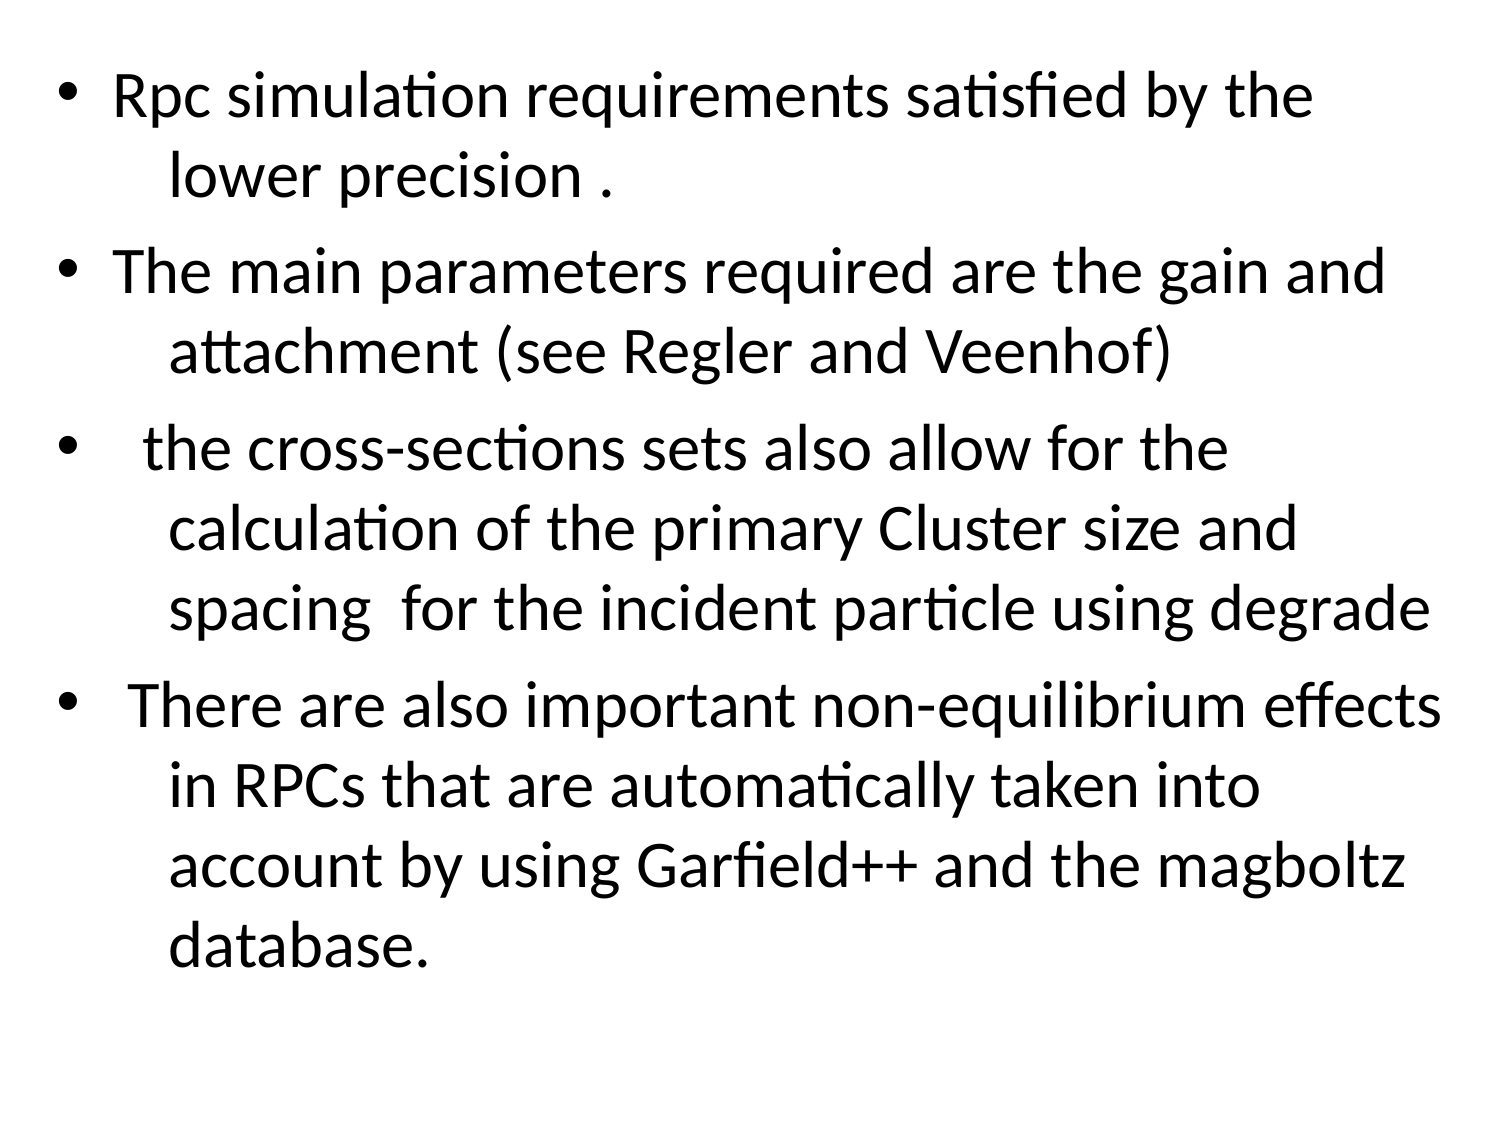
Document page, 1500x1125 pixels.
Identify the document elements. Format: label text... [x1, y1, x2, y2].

list Rpc simulation requirements satisfied by the lower precision . The main parameters required are the gain and attachment (see Regler and Veenhof) the cross-sections sets also allow for the calculation of the primary Cluster size and spacing for the incident particle using degrade There are also important non-equilibrium effects in RPCs that are automatically taken into account by using Garfield++ and the magboltz database. [41, 42, 1471, 1071]
